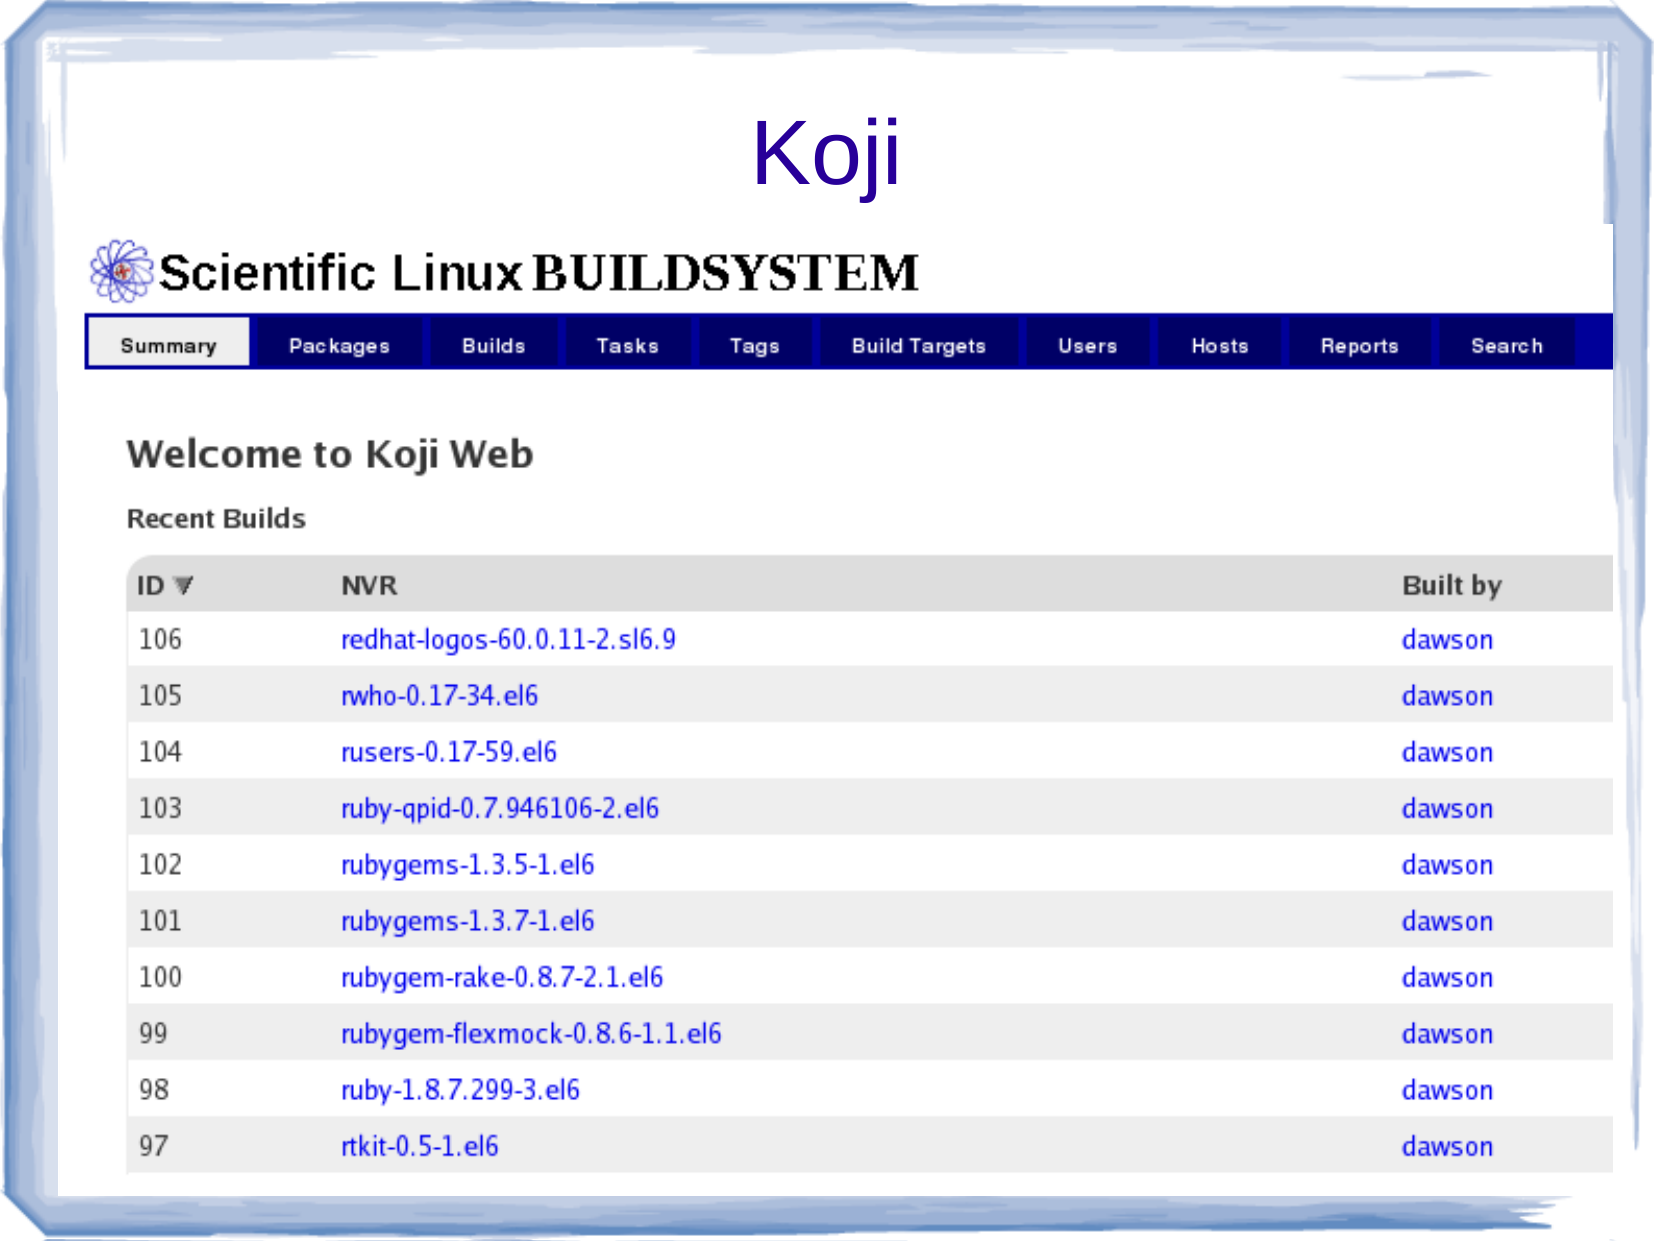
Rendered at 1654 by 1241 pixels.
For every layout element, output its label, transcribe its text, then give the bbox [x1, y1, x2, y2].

title Koji [82, 49, 1571, 224]
picture [0, 0, 1654, 1241]
